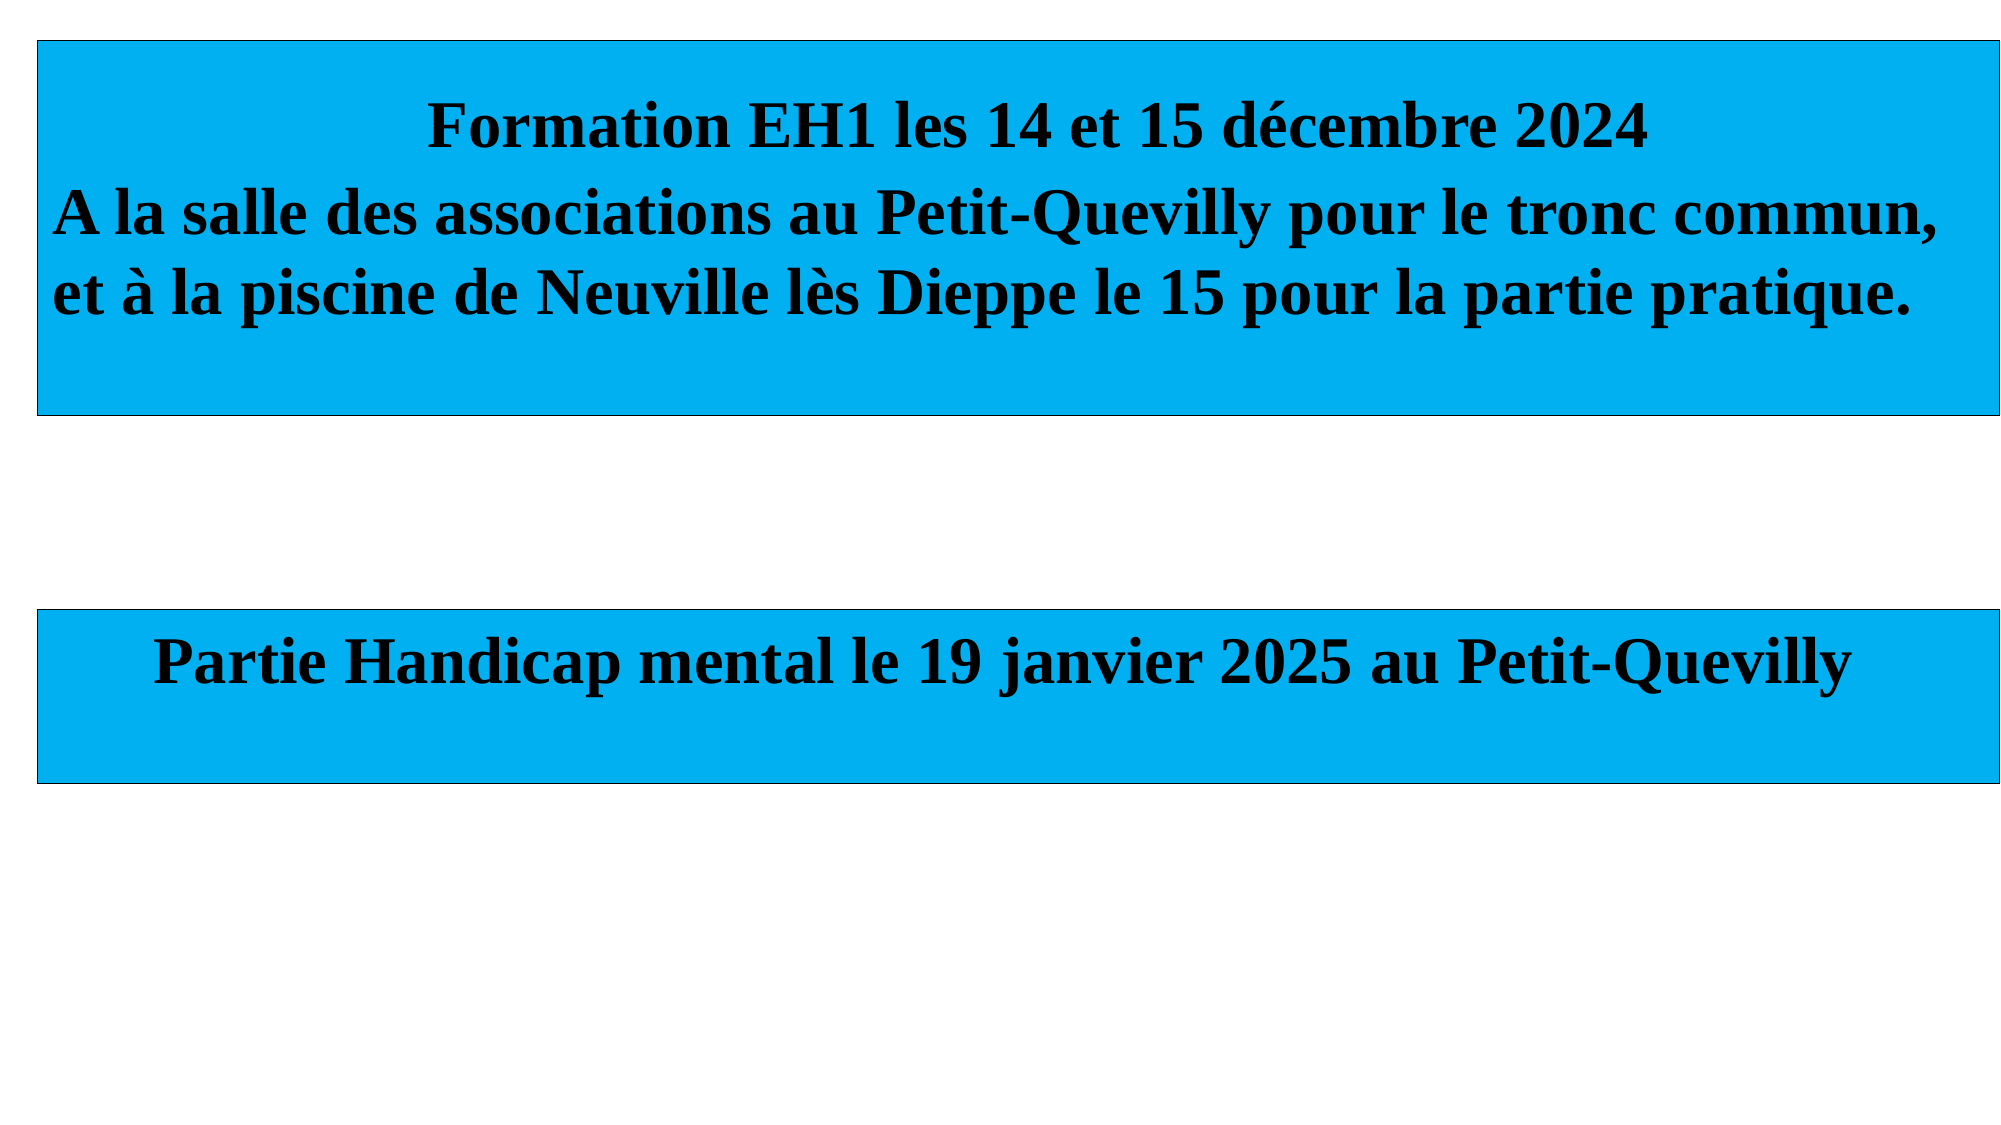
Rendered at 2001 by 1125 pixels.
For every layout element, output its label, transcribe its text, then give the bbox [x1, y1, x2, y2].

text_box Formation EH1 les 14 et 15 décembre 2024 A la salle des associations au Petit-Quevilly pour le tronc commun, et à la piscine de Neuville lès Dieppe le 15 pour la partie pratique. [37, 40, 2000, 416]
text_box Partie Handicap mental le 19 janvier 2025 au Petit-Quevilly [37, 609, 2000, 784]
